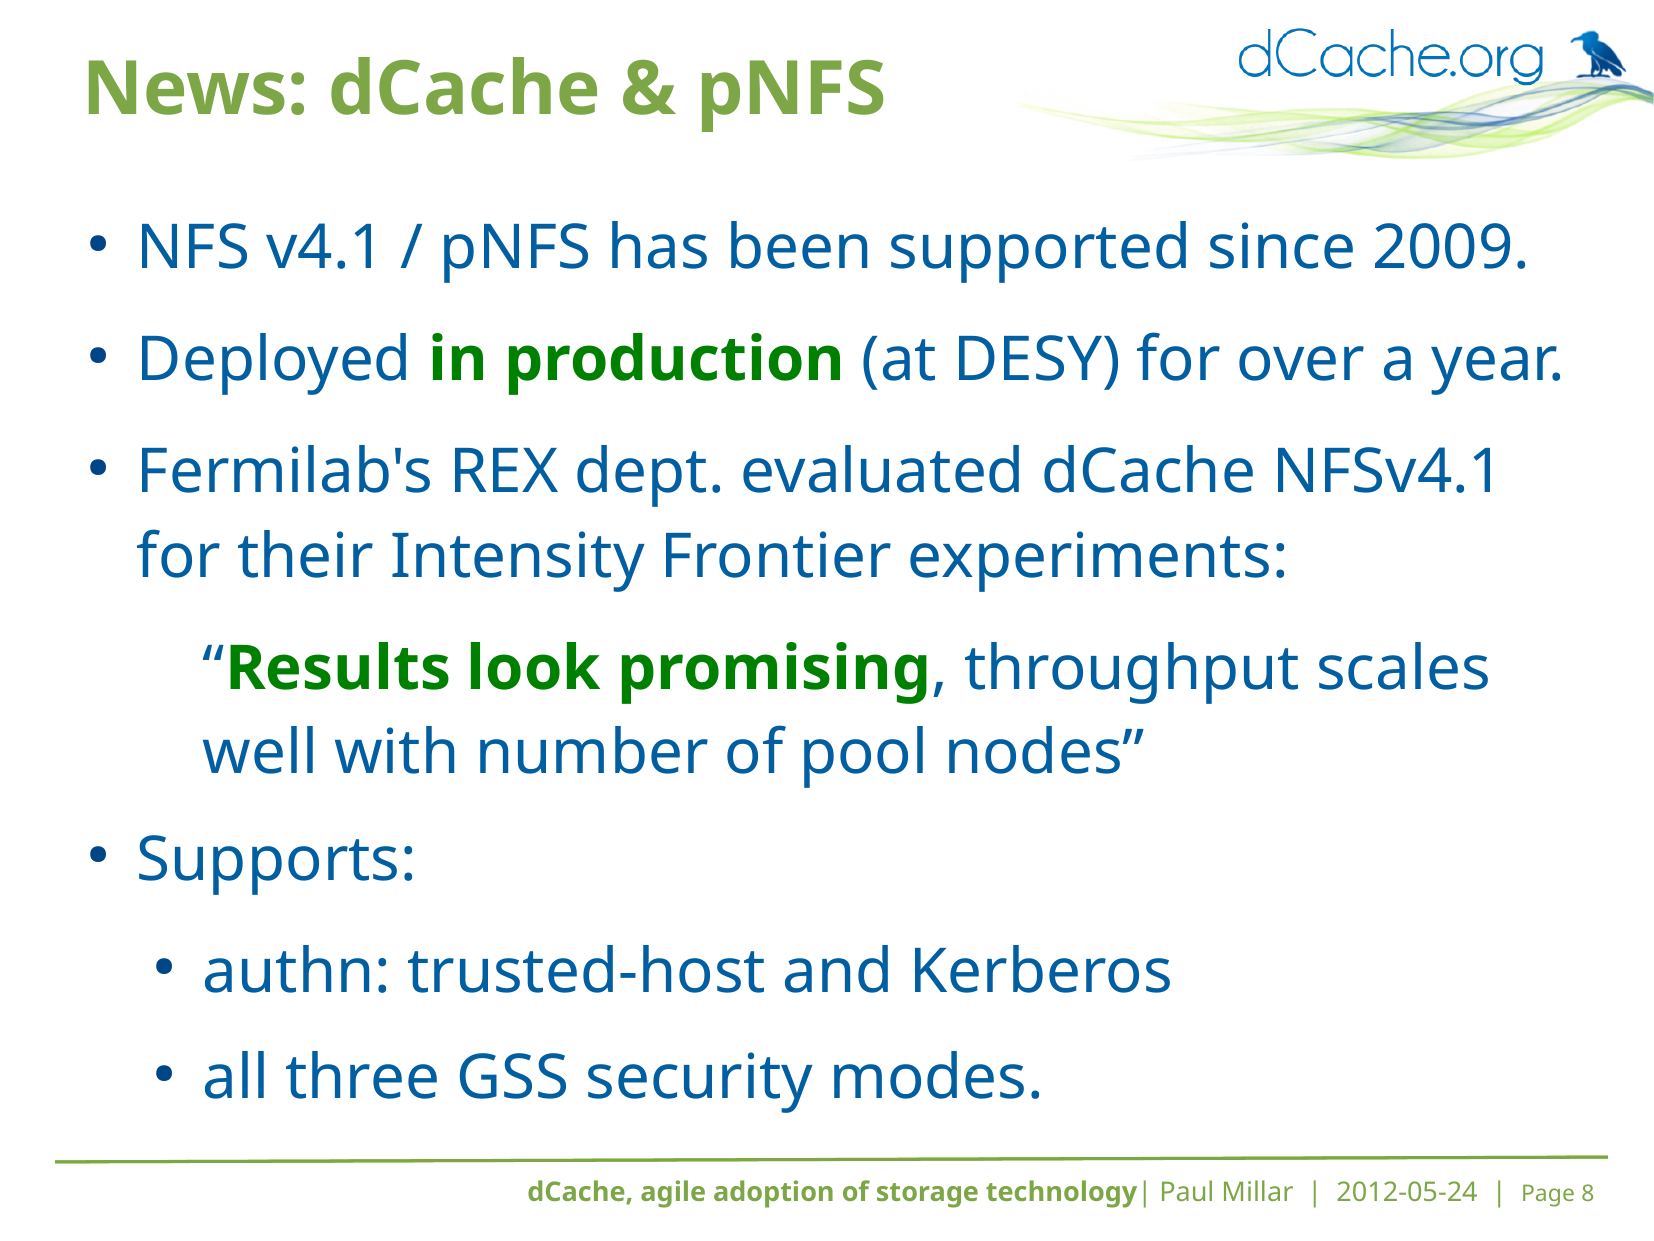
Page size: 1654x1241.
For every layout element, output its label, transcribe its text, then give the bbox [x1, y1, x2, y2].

list NFS v4.1 / pNFS has been supported since 2009. Deployed in production (at DESY) for over a year. Fermilab's REX dept. evaluated dCache NFSv4.1 for their Intensity Frontier experiments: “Results look promising, throughput scales well with number of pool nodes” Supports: authn: trusted-host and Kerberos all three GSS security modes. [70, 202, 1594, 1241]
title News: dCache & pNFS [82, 37, 1605, 134]
picture [956, 16, 1654, 169]
